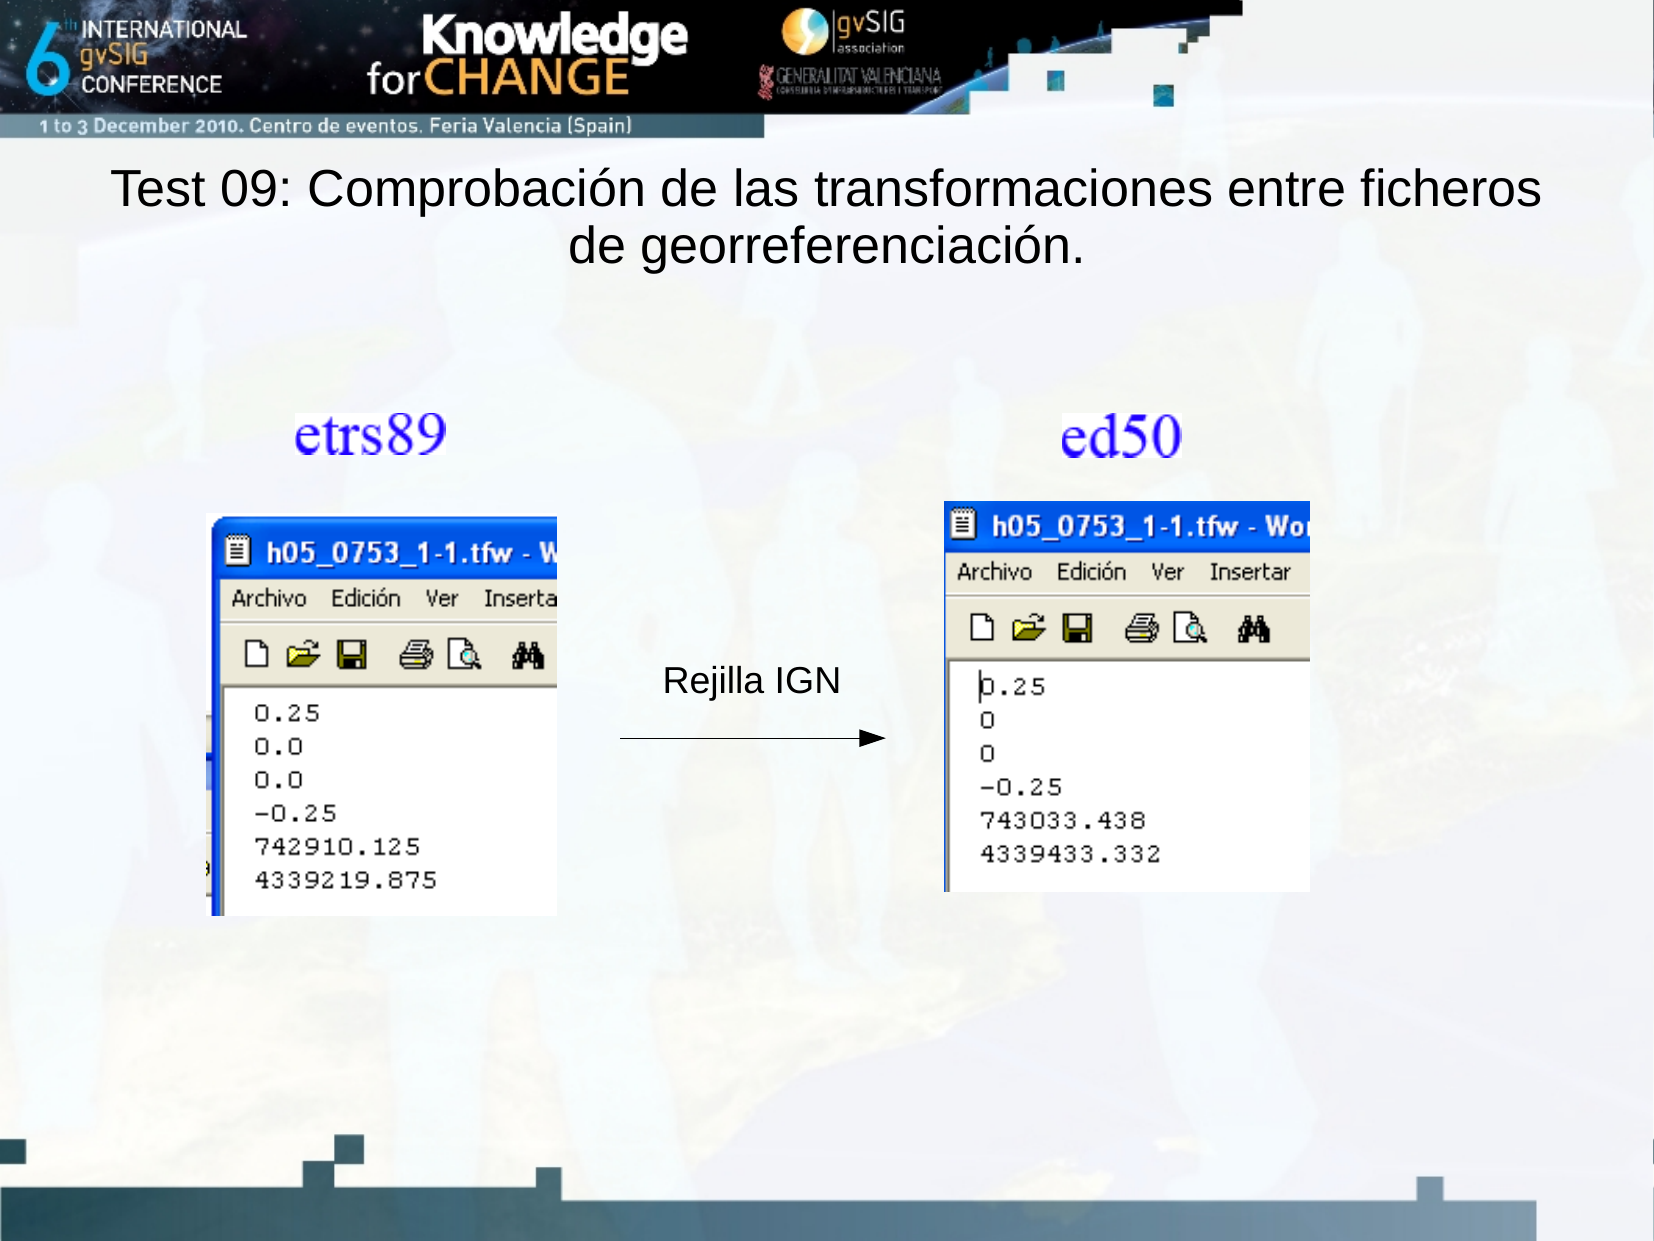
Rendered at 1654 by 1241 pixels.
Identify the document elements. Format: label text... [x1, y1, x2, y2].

picture [0, 0, 1654, 1241]
text_box Rejilla IGN [647, 651, 857, 709]
title Test 09: Comprobación de las transformaciones entre ficheros de georreferenciación. [83, 159, 1572, 275]
